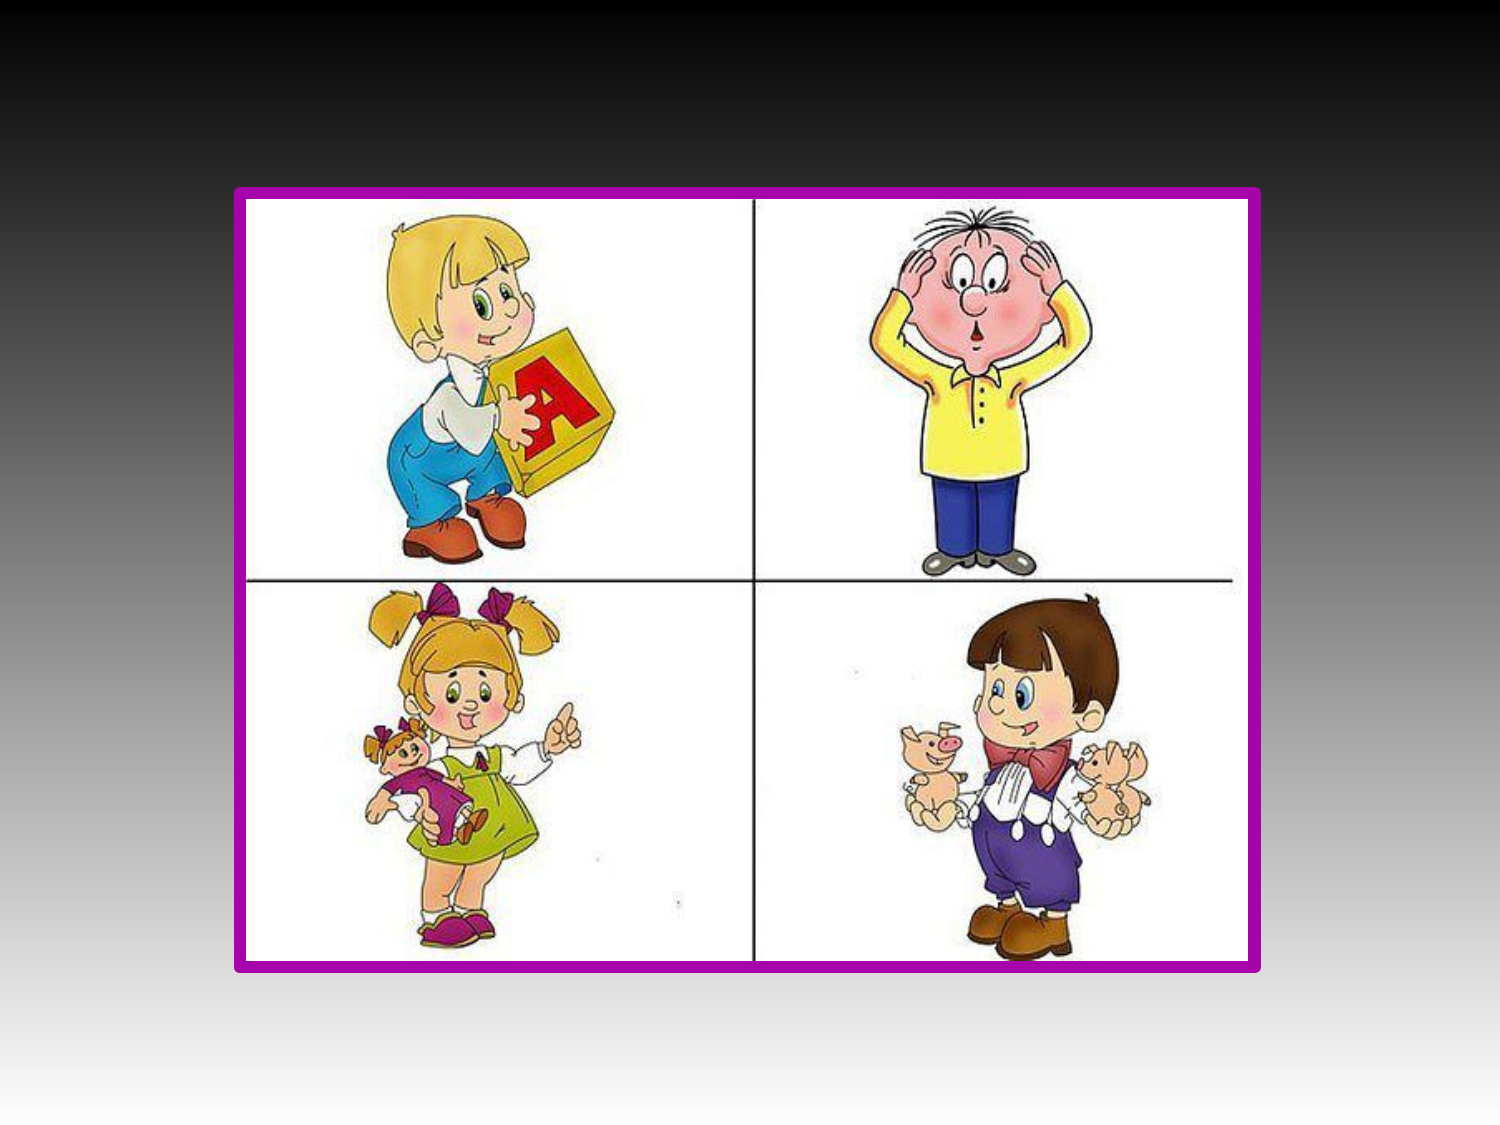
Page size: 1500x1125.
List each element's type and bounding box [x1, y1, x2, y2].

picture [246, 199, 1249, 961]
